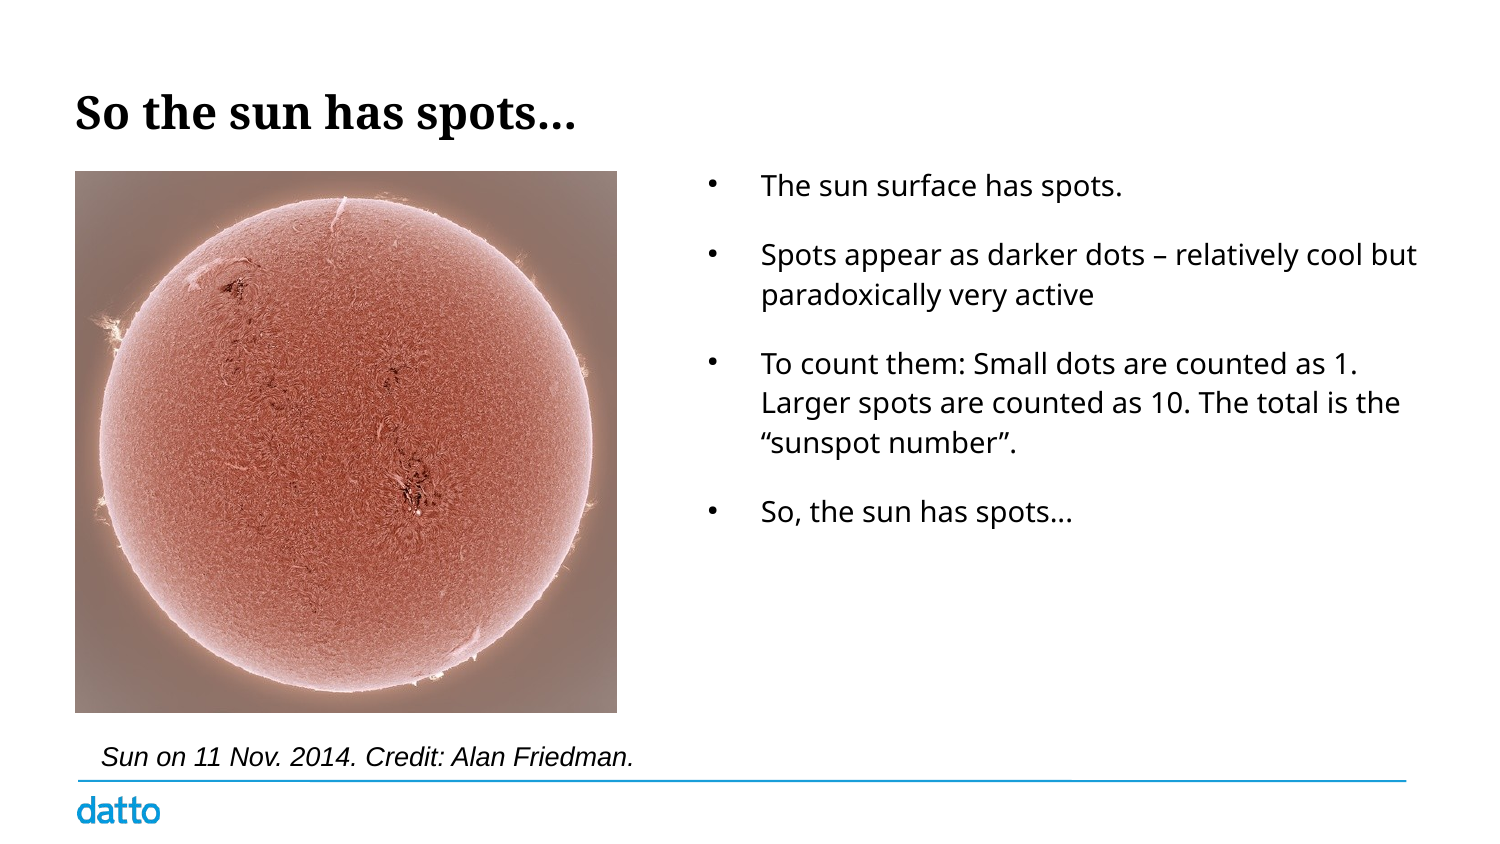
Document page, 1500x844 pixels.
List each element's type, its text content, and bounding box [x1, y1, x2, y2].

picture [82, 808, 91, 819]
list The sun surface has spots. Spots appear as darker dots – relatively cool but paradoxically very active To count them: Small dots are counted as 1. Larger spots are counted as 10. The total is the “sunspot number”. So, the sun has spots... [690, 165, 1426, 751]
title So the sun has spots... [75, 51, 1404, 172]
picture [77, 796, 91, 808]
picture [136, 796, 160, 824]
picture [95, 796, 133, 824]
text_box Sun on 11 Nov. 2014. Credit: Alan Friedman. [60, 735, 676, 781]
picture [146, 808, 156, 819]
picture [122, 808, 133, 824]
picture [75, 171, 617, 713]
